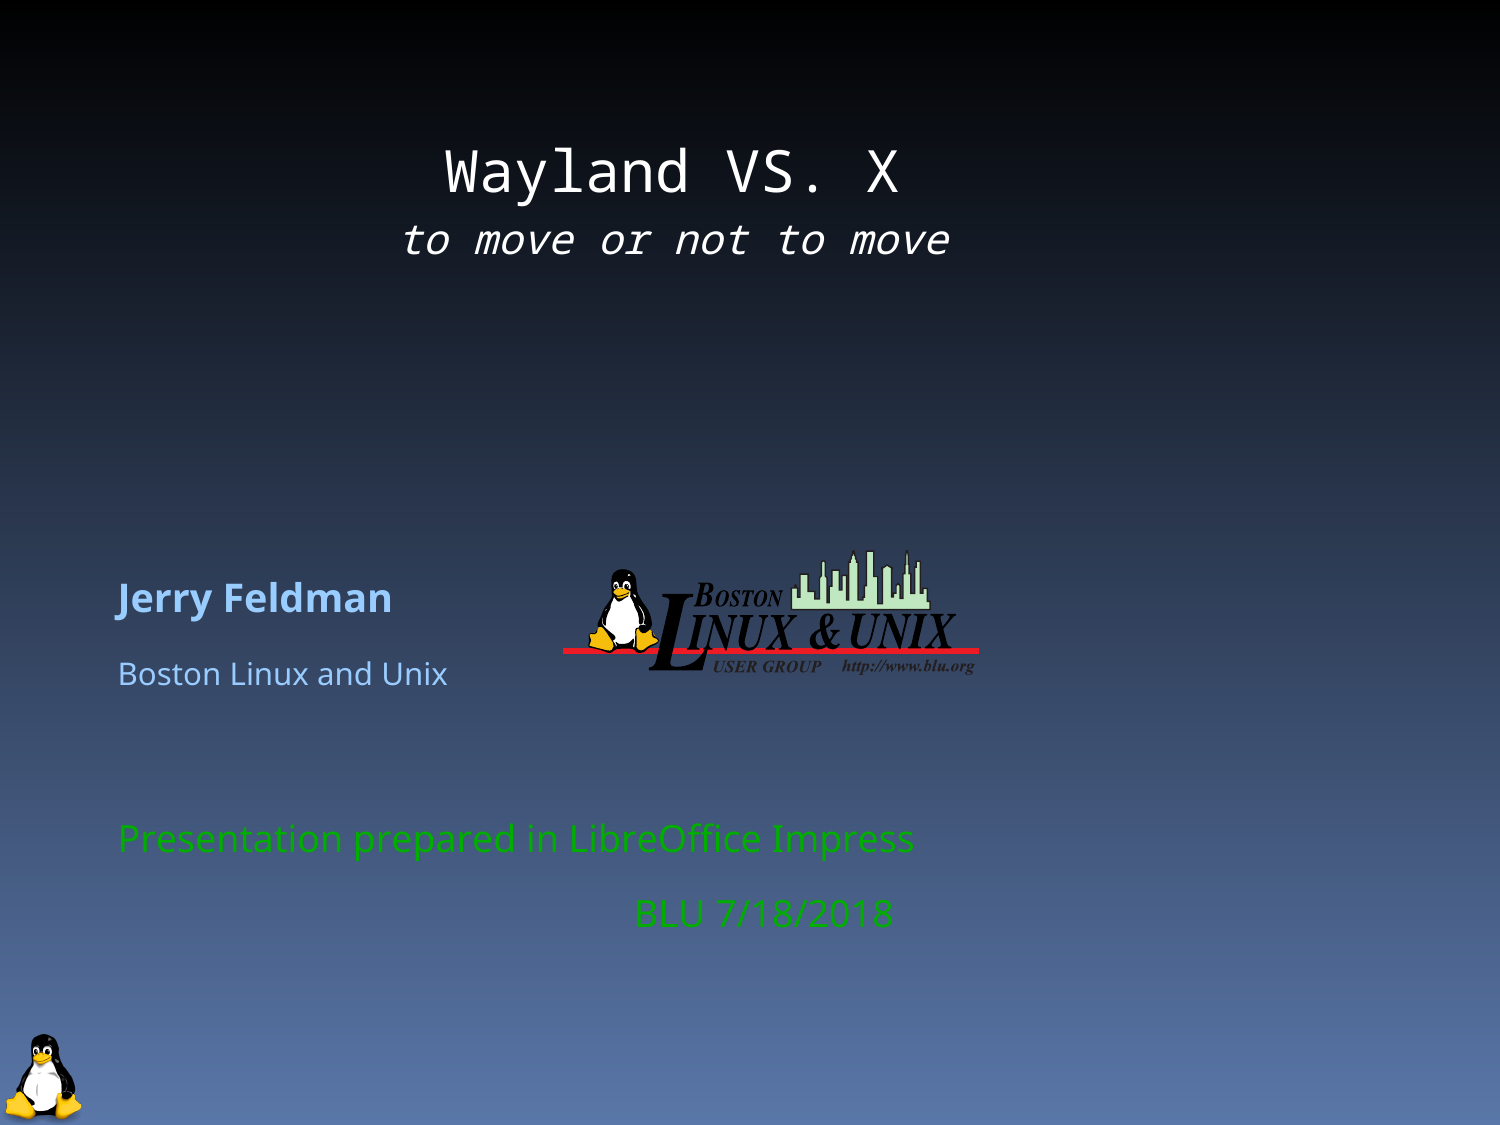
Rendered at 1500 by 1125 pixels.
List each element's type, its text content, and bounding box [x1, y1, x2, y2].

picture [562, 550, 980, 676]
title Wayland VS. X to move or not to move [87, 123, 1258, 273]
subtitle Jerry Feldman Boston Linux and Unix Presentation prepared in LibreOffice Impress BLU 7/18/2018 [102, 562, 1426, 1024]
picture [0, 1034, 82, 1125]
